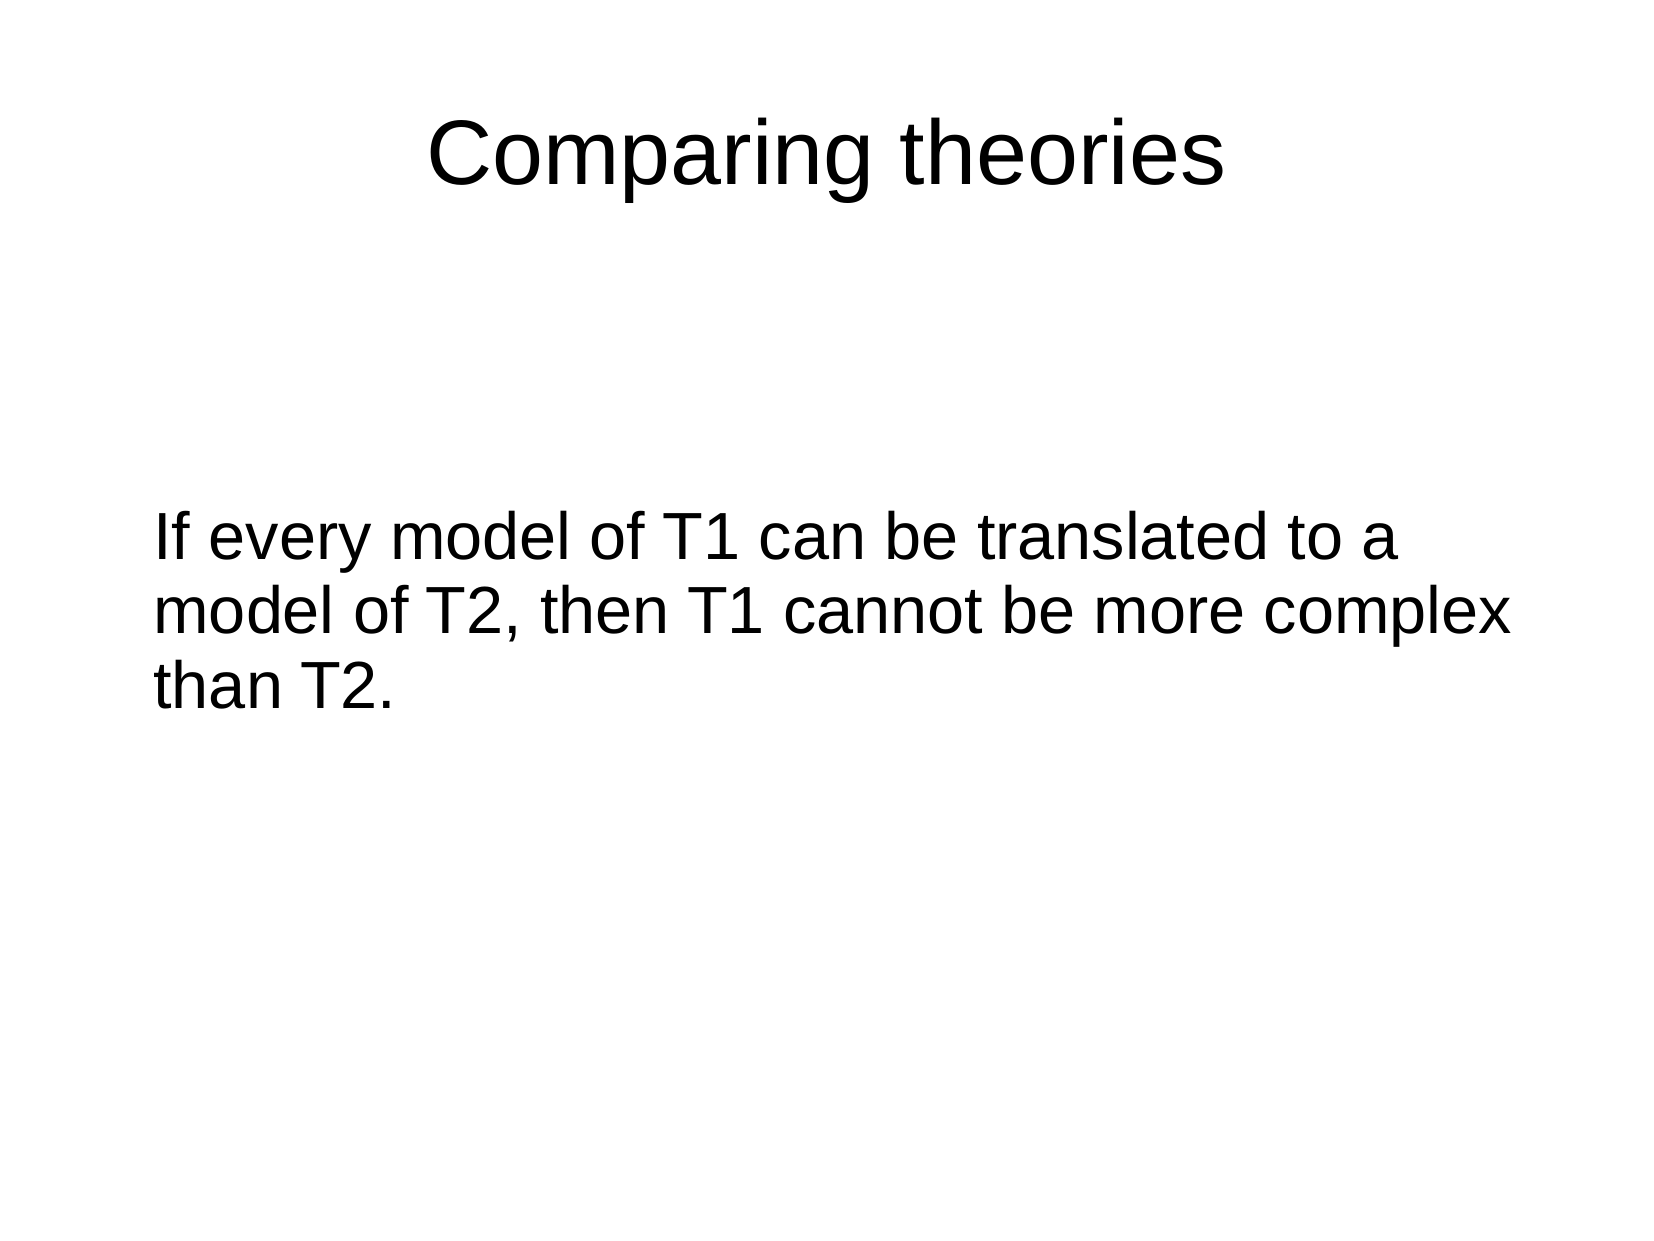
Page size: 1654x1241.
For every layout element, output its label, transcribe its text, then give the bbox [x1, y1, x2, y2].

title Comparing theories [82, 49, 1571, 257]
list If every model of T1 can be translated to a model of T2, then T1 cannot be more complex than T2. [82, 290, 1571, 1010]
